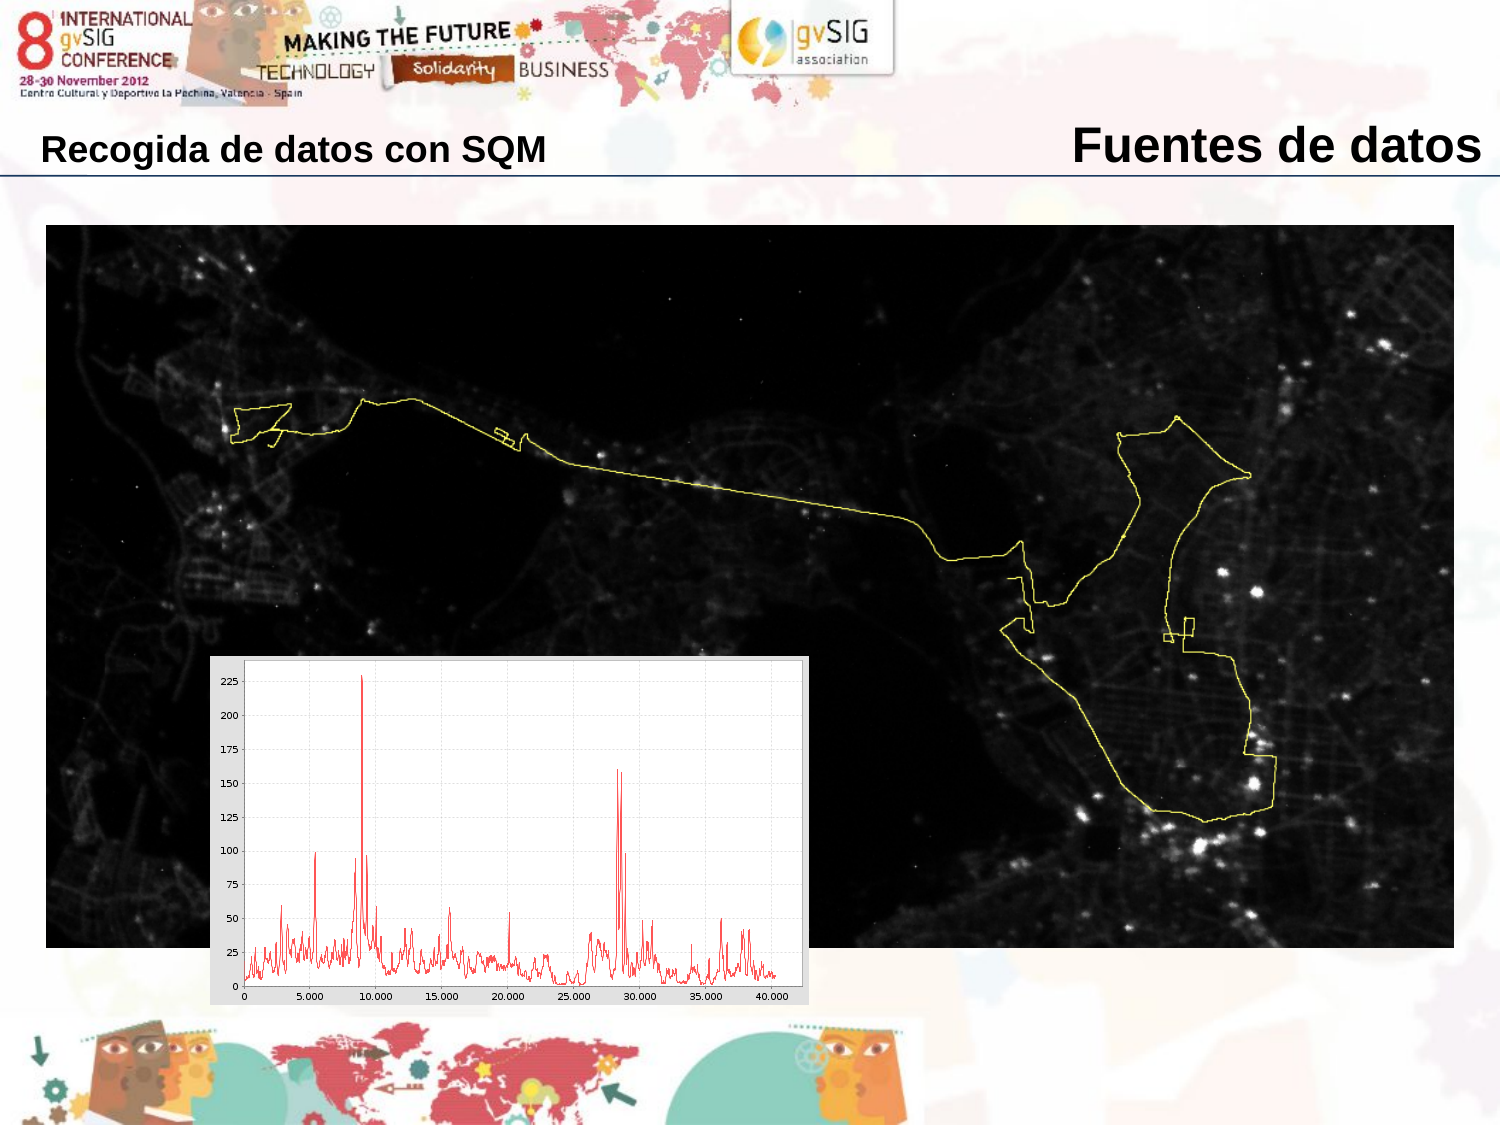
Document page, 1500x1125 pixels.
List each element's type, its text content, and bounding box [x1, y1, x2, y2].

picture [0, 0, 1500, 175]
picture [0, 177, 1500, 1125]
text_box Recogida de datos con SQM [25, 117, 563, 177]
text_box Fuentes de datos [1057, 105, 1498, 175]
text_box Fuentes de datos [1057, 177, 1498, 181]
